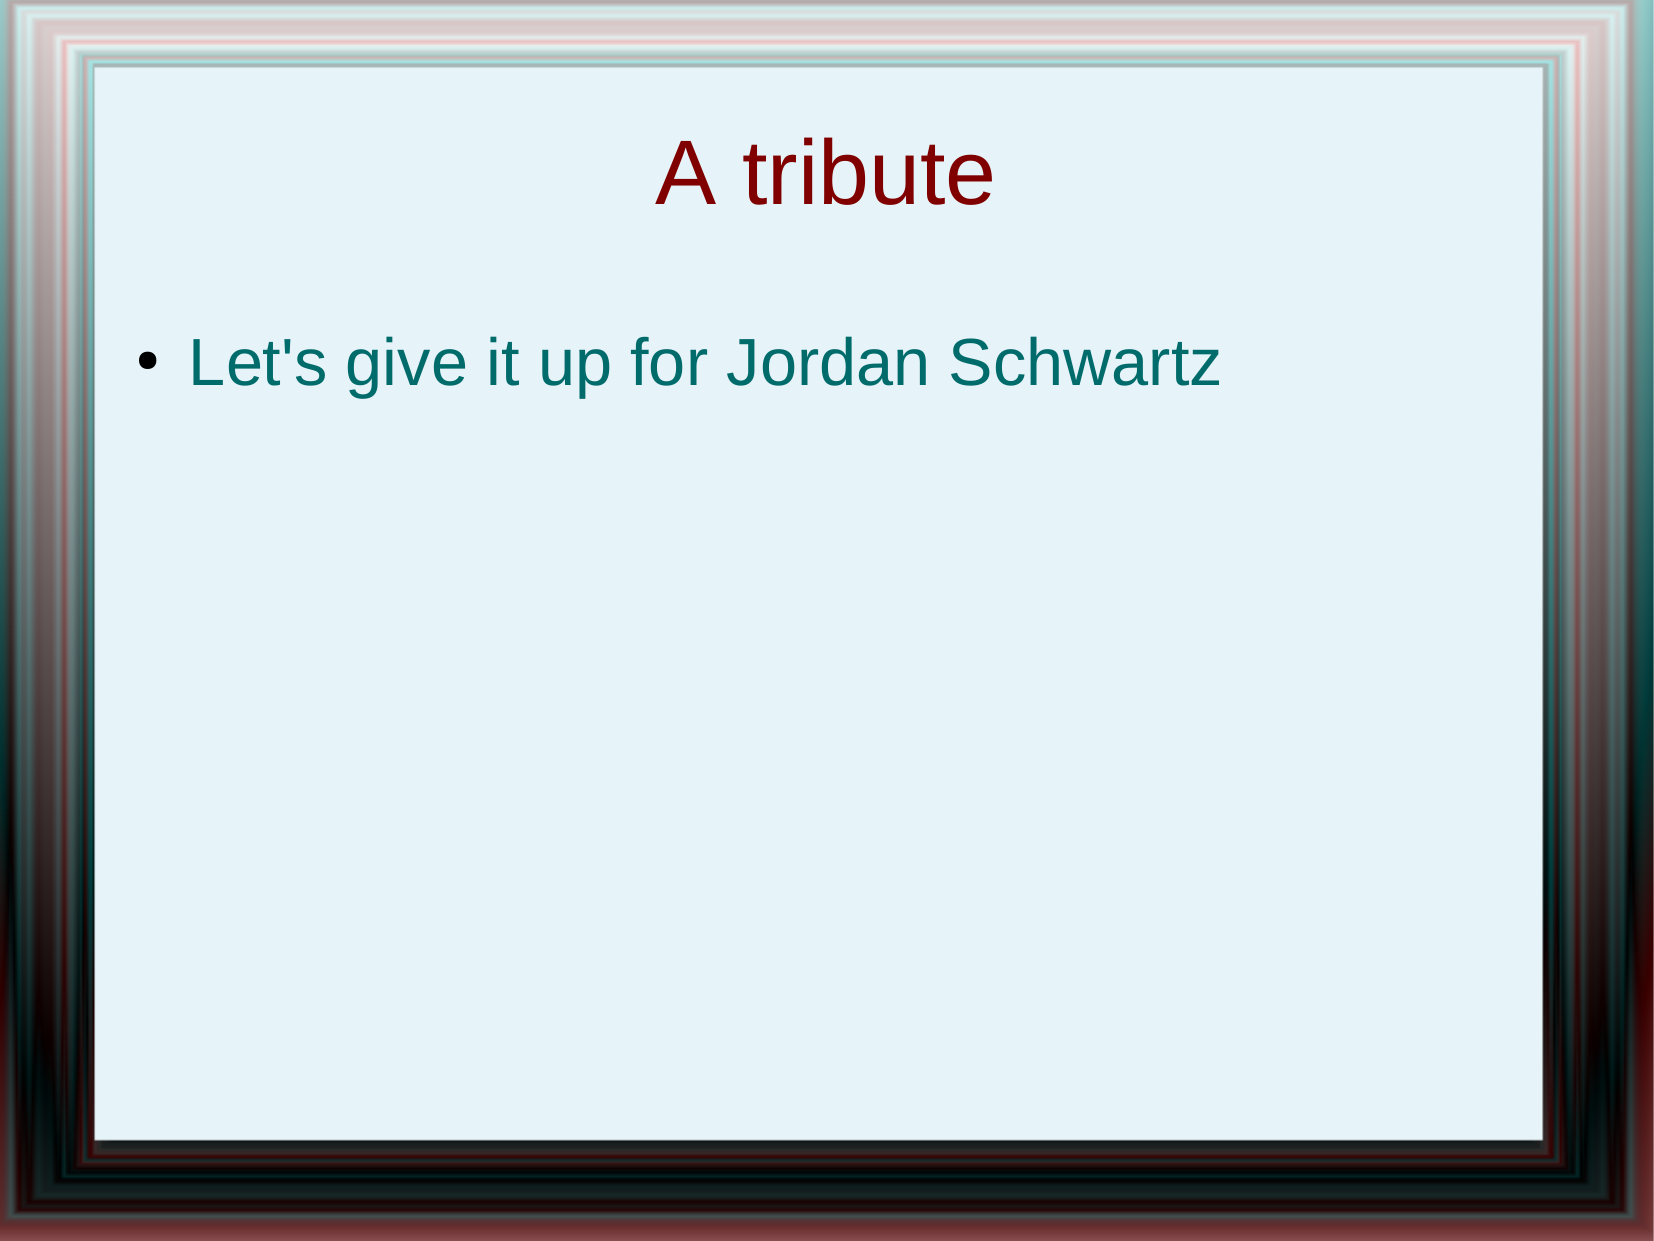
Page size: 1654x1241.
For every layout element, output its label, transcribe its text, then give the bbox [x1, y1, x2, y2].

picture [0, 0, 1654, 1241]
list Let's give it up for Jordan Schwartz [118, 324, 1506, 1129]
title A tribute [118, 95, 1536, 250]
